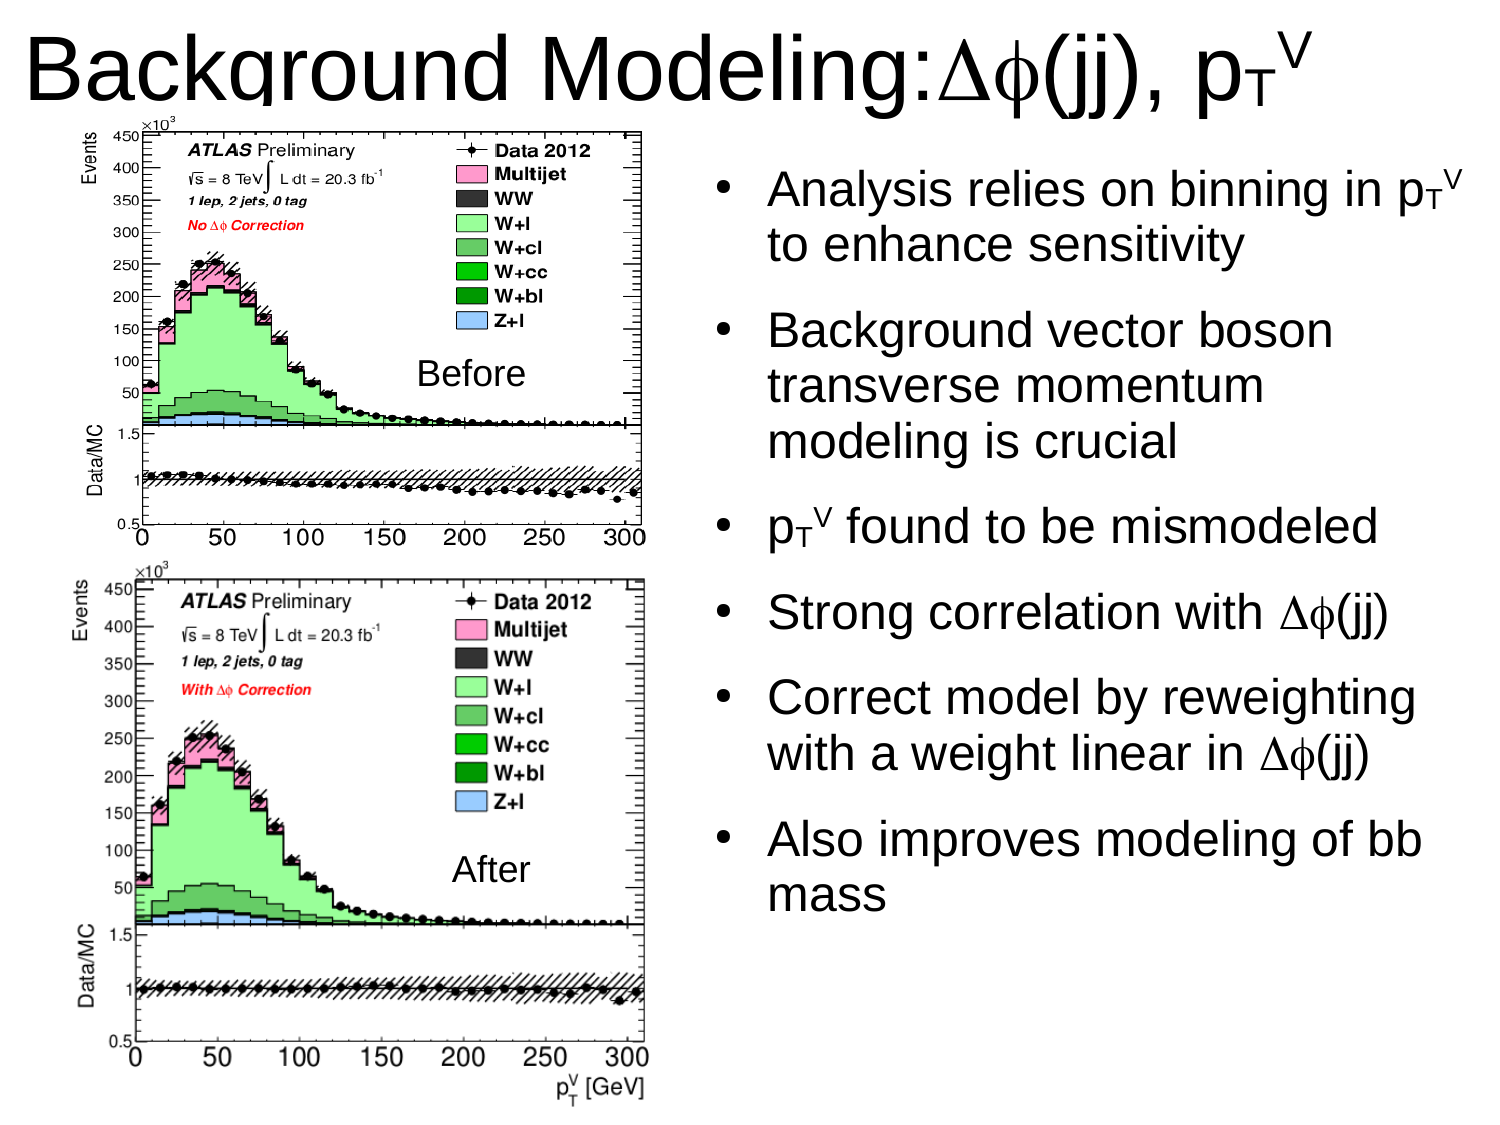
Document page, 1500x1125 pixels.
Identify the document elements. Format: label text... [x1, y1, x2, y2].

picture [72, 106, 662, 1111]
list Analysis relies on binning in pTV to enhance sensitivity Background vector boson transverse momentum modeling is crucial pTV found to be mismodeled Strong correlation with Df(jj) Correct model by reweighting with a weight linear in Df(jj) Also improves modeling of bb mass [696, 160, 1471, 1000]
text_box Before [401, 344, 615, 402]
title Background Modeling:Df(jj), pTV [23, 0, 1500, 140]
text_box After [437, 840, 591, 898]
